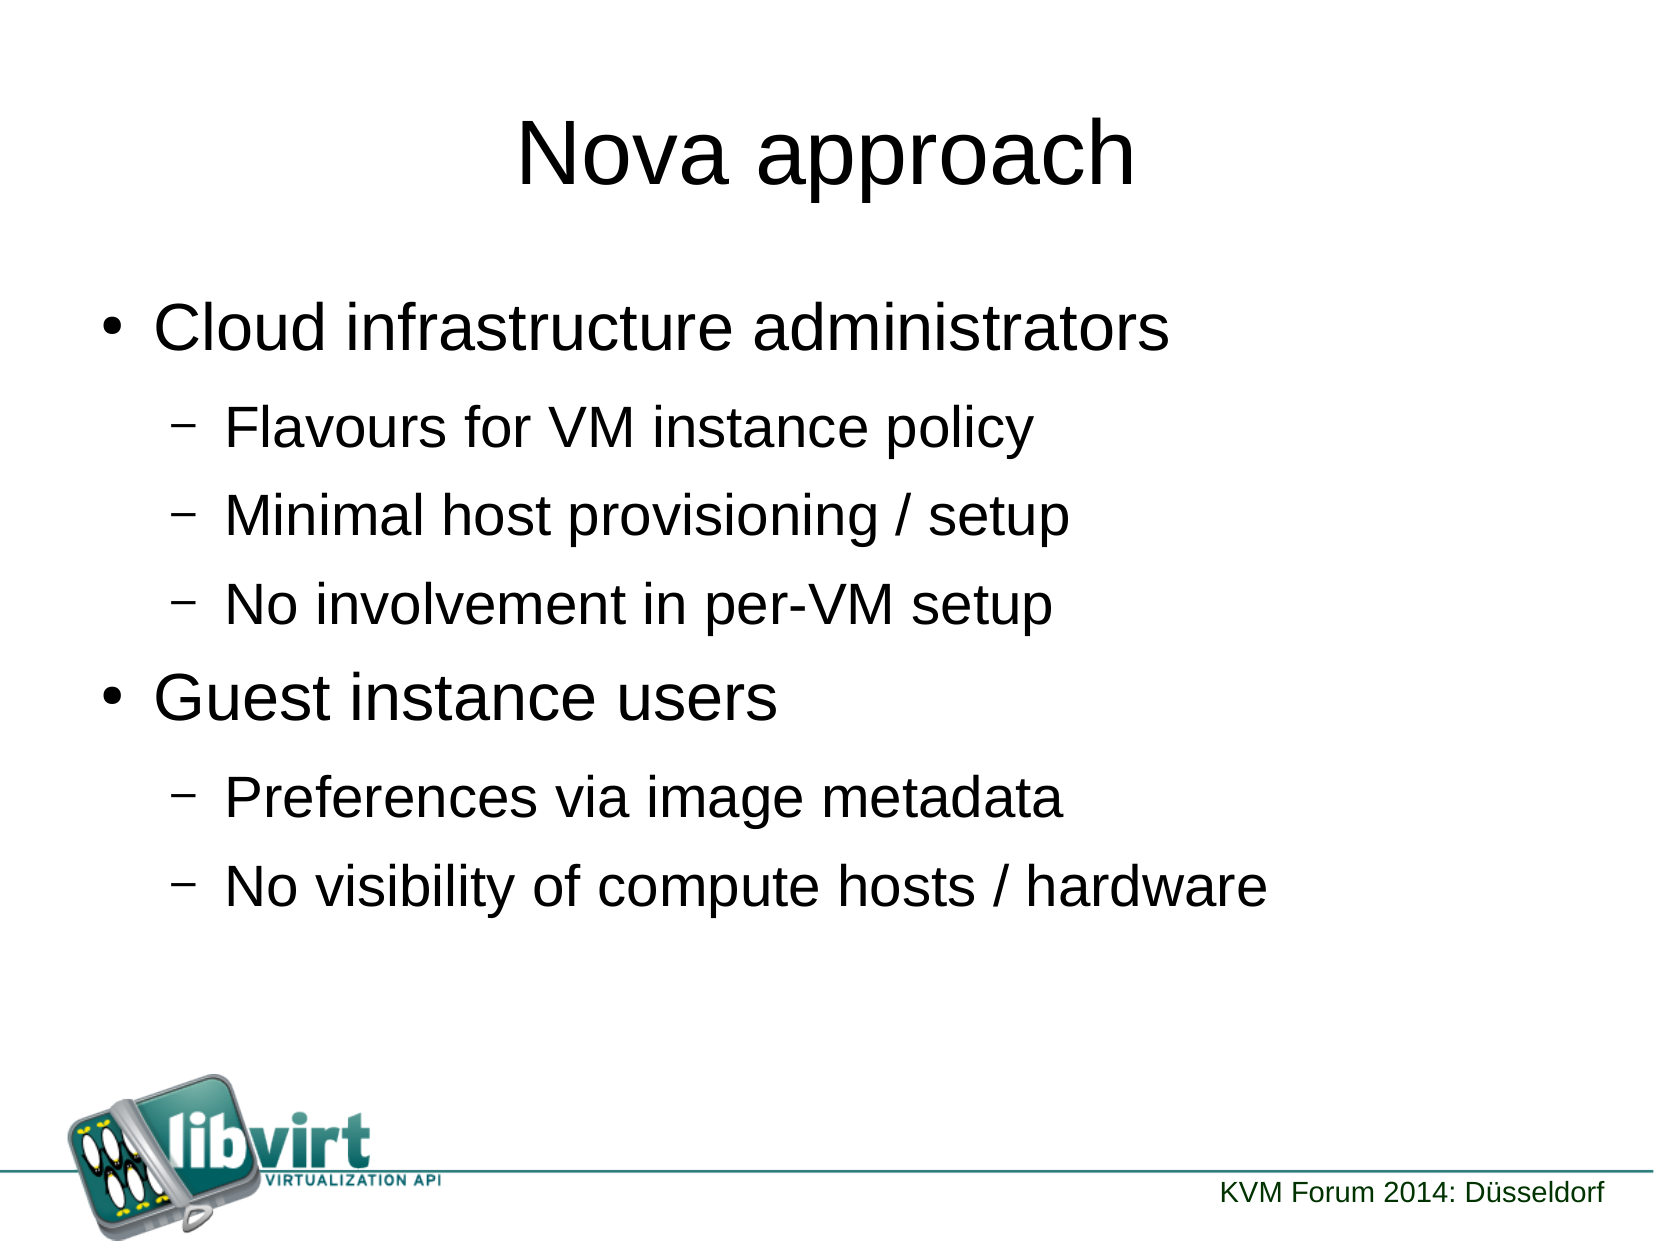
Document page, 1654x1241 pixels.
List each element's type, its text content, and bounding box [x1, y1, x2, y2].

picture [0, 1074, 1654, 1241]
list Cloud infrastructure administrators Flavours for VM instance policy Minimal host provisioning / setup No involvement in per-VM setup Guest instance users Preferences via image metadata No visibility of compute hosts / hardware [82, 290, 1571, 1010]
title Nova approach [82, 49, 1571, 257]
